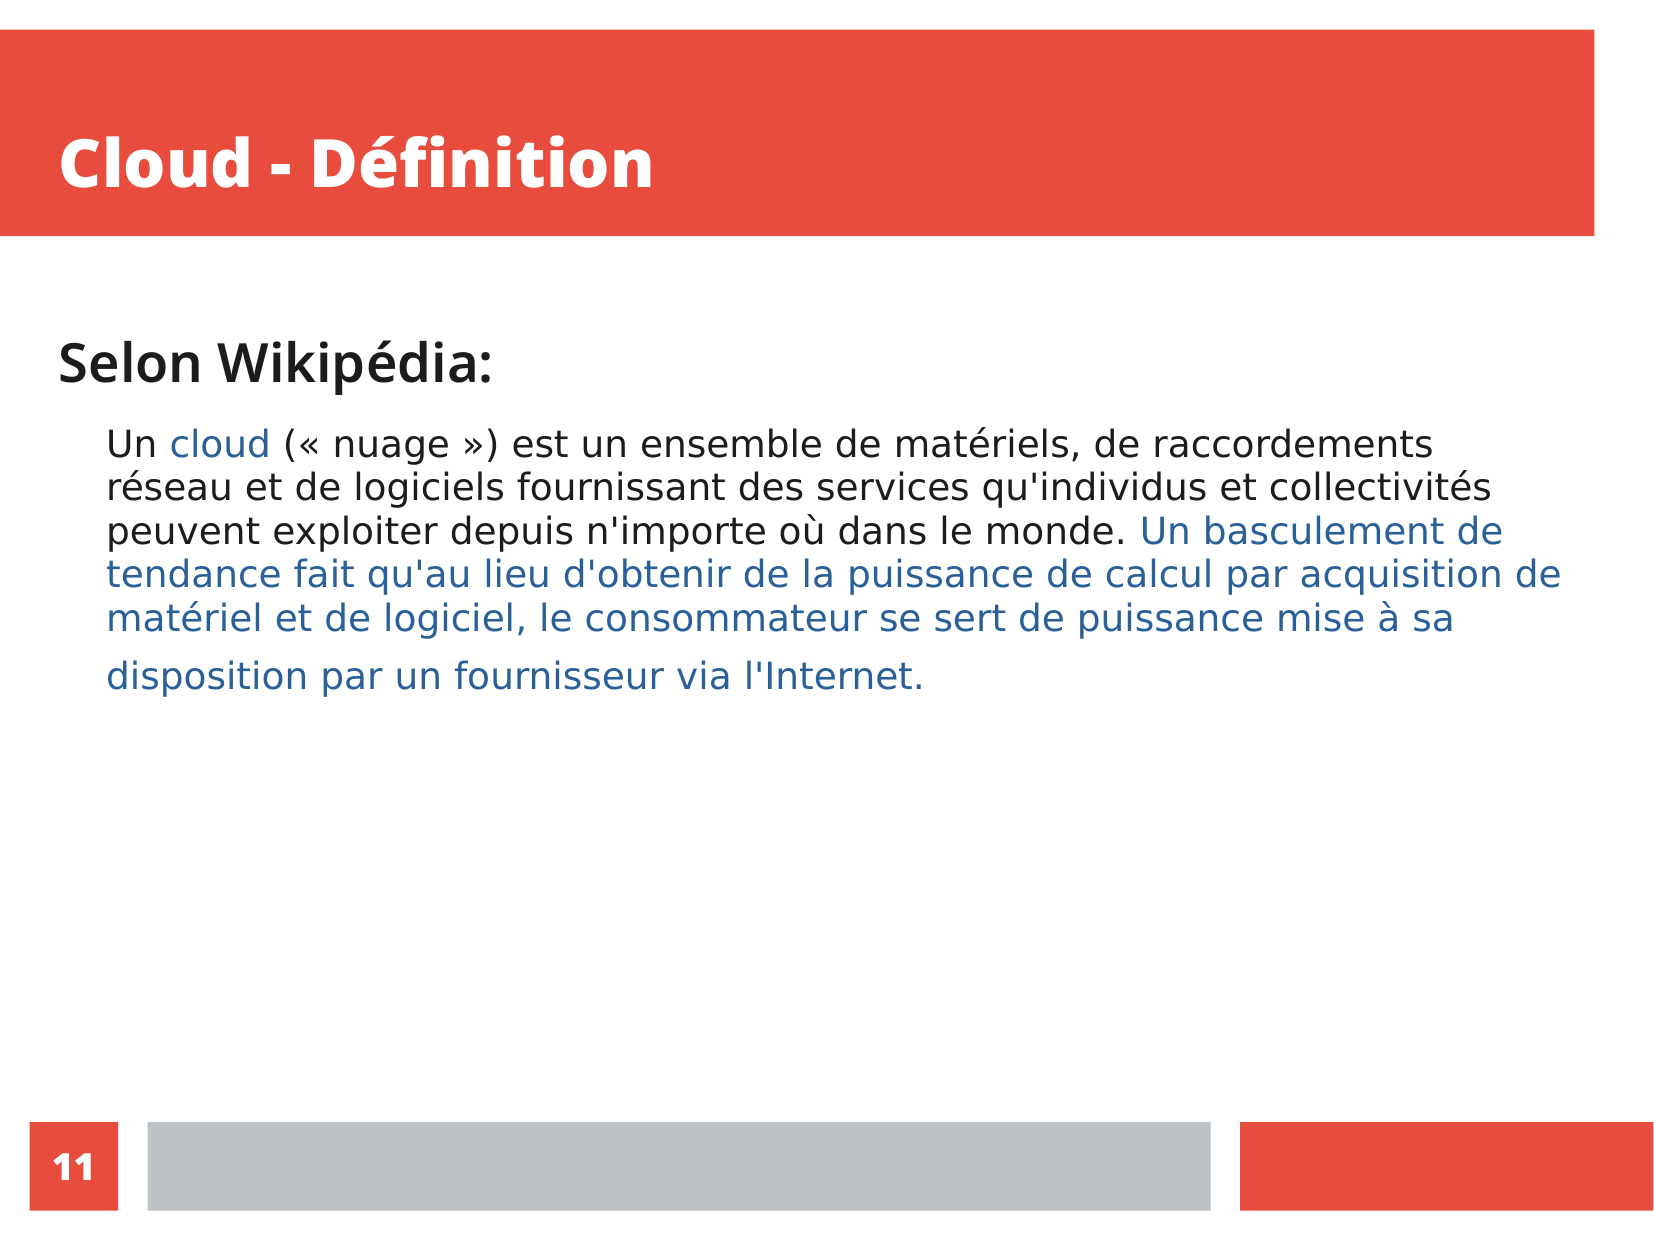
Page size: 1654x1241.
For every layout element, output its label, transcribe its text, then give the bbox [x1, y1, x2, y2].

title Cloud - Définition [59, 59, 1595, 207]
list Selon Wikipédia: Un cloud (« nuage ») est un ensemble de matériels, de raccordements réseau et de logiciels fournissant des services qu'individus et collectivités peuvent exploiter depuis n'importe où dans le monde. Un basculement de tendance fait qu'au lieu d'obtenir de la puissance de calcul par acquisition de matériel et de logiciel, le consommateur se sert de puissance mise à sa disposition par un fournisseur via l'Internet. [59, 324, 1565, 1093]
